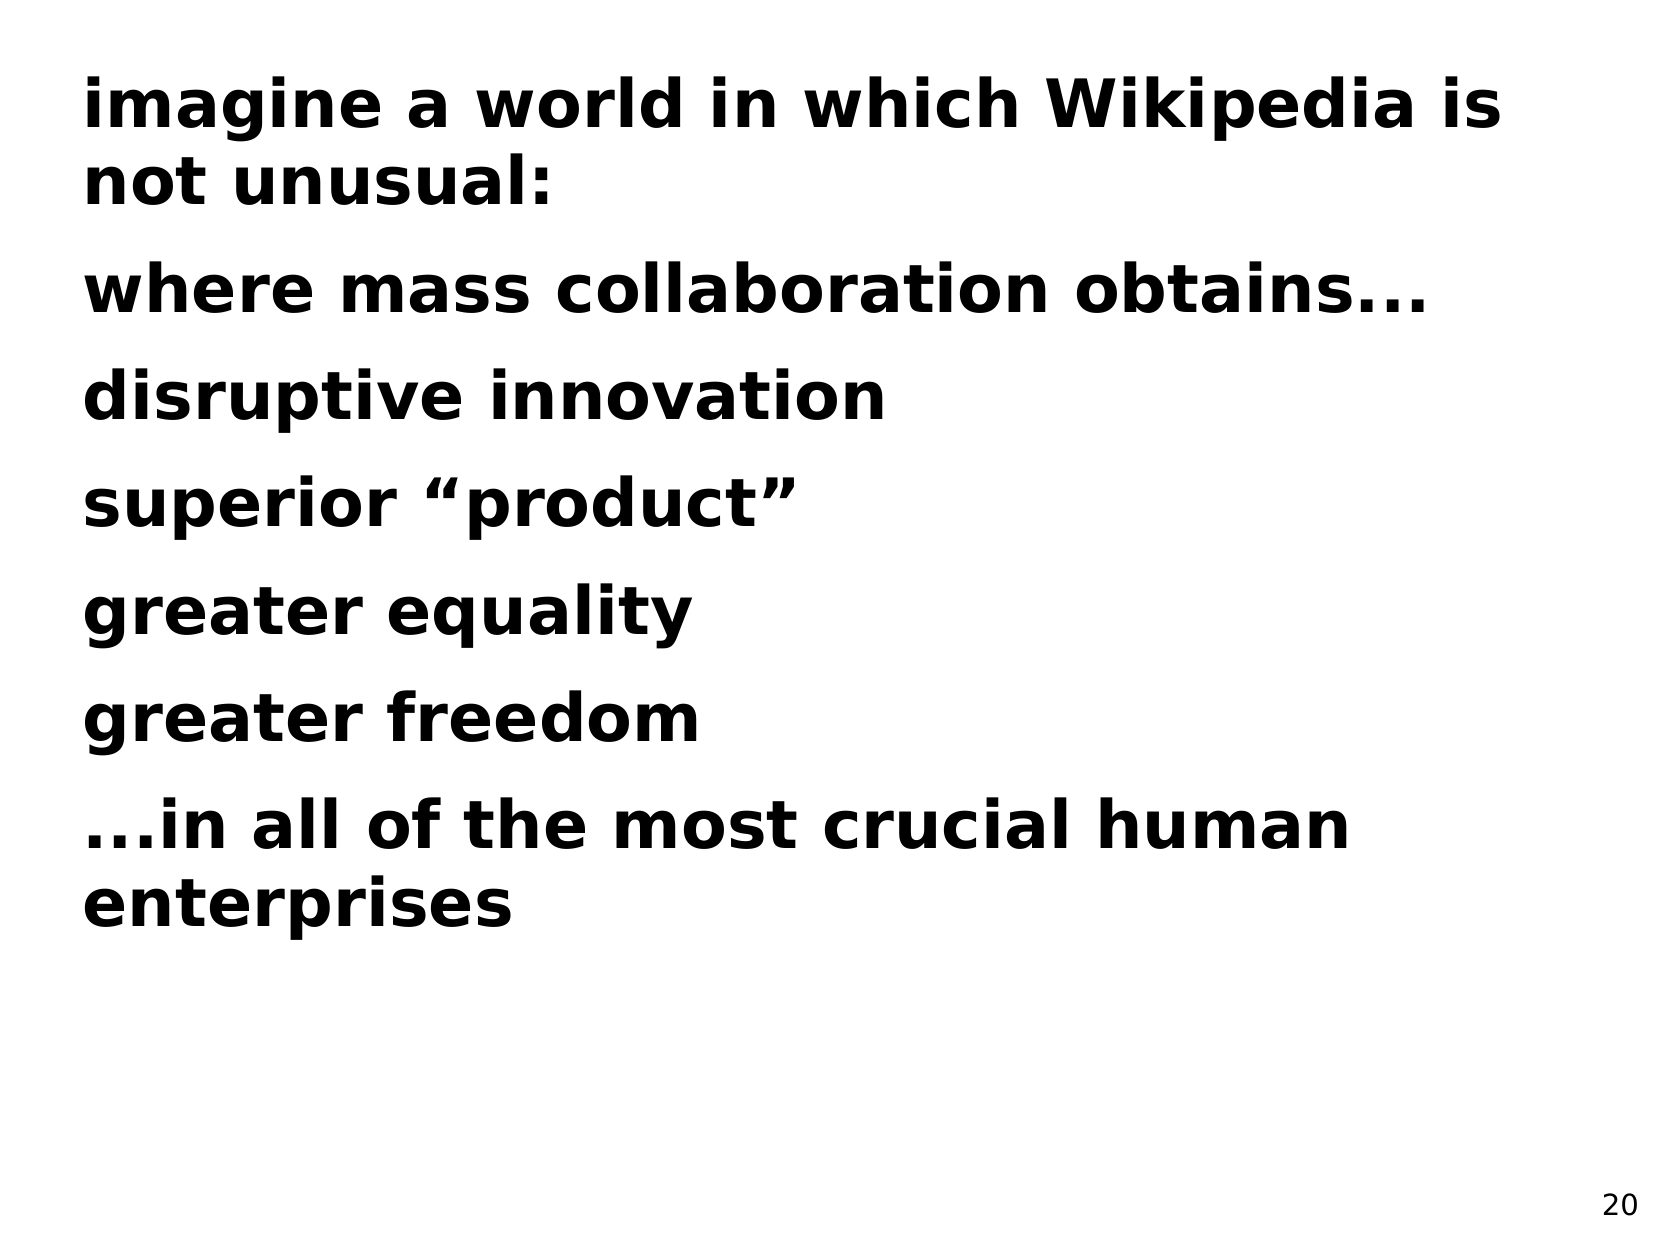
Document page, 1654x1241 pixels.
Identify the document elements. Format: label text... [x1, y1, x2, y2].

list imagine a world in which Wikipedia is not unusual: where mass collaboration obtains... disruptive innovation superior “product” greater equality greater freedom ...in all of the most crucial human enterprises [82, 65, 1571, 1158]
